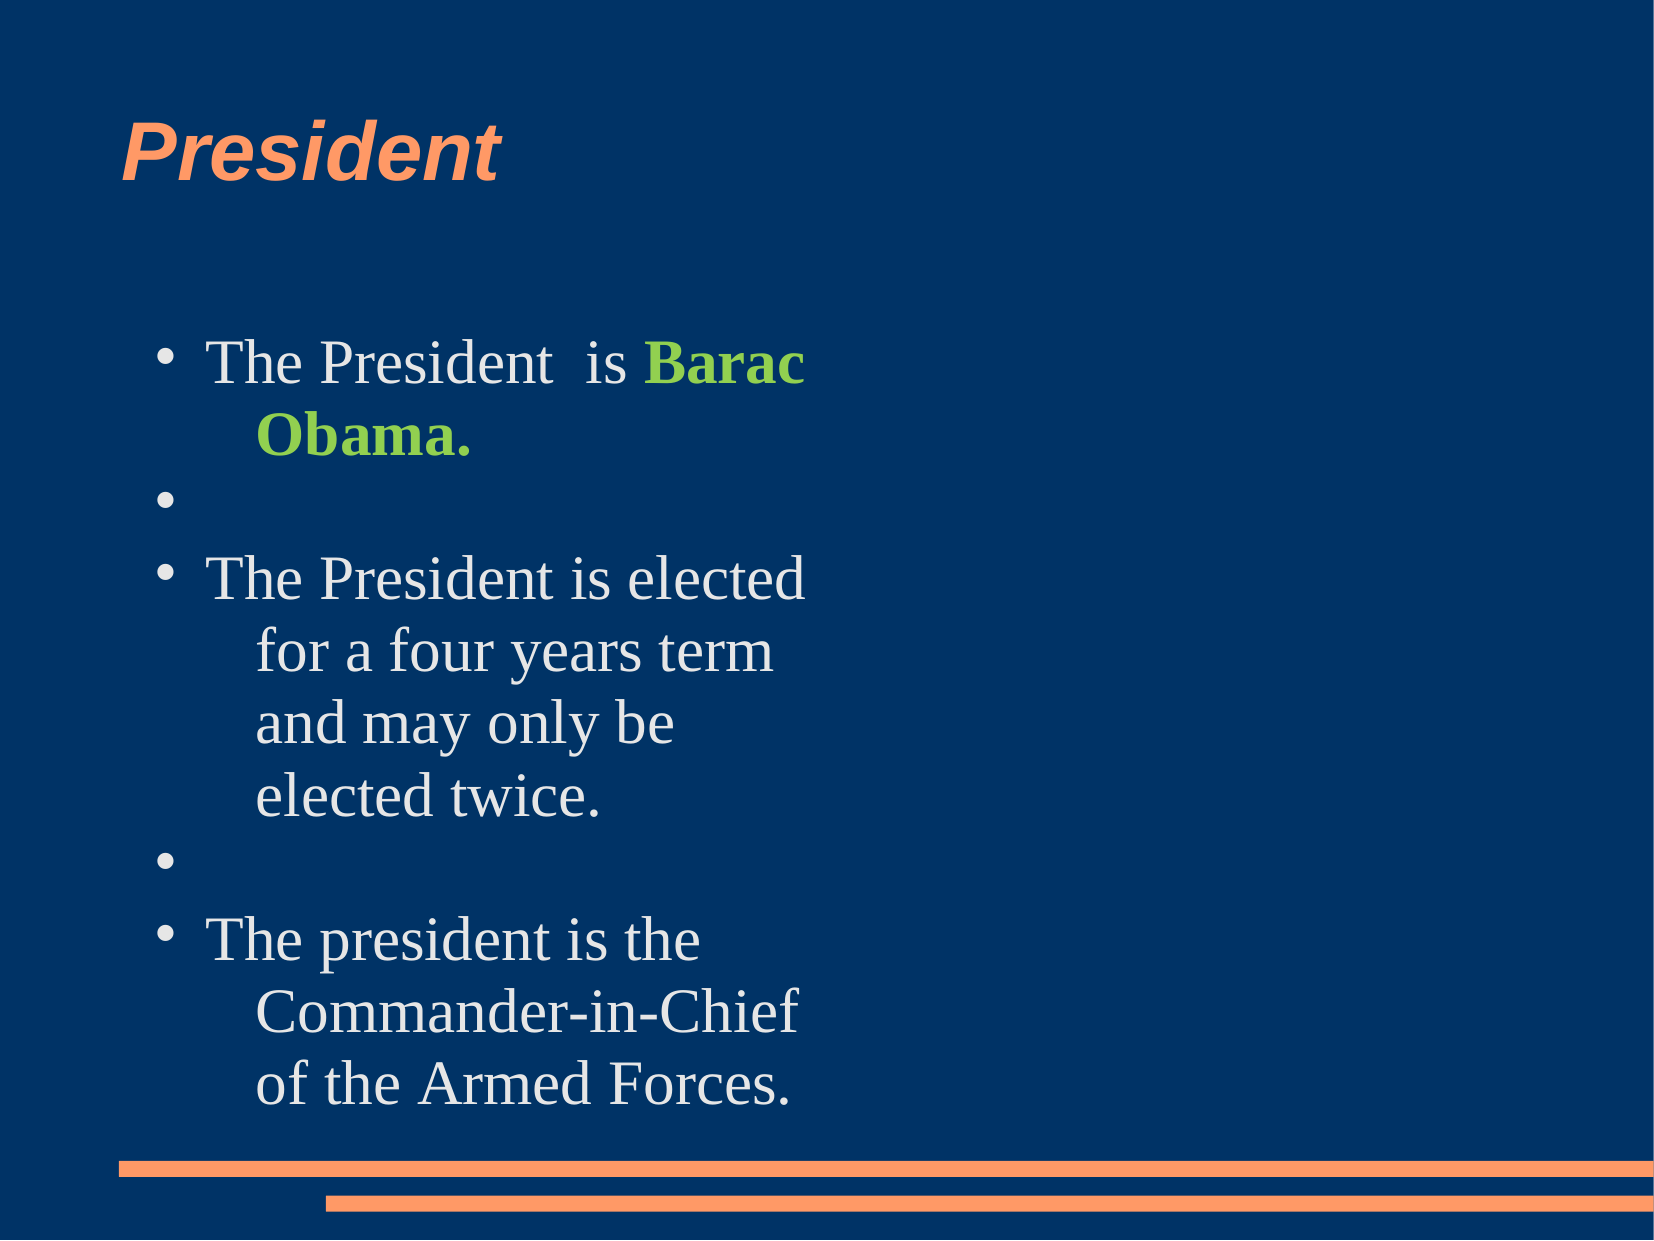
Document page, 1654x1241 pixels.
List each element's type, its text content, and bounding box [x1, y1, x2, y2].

list The President is Barac Obama. The President is elected for a four years term and may only be elected twice. The president is the Commander-in-Chief of the Armed Forces. [121, 322, 1560, 1118]
title President [121, 53, 1534, 247]
